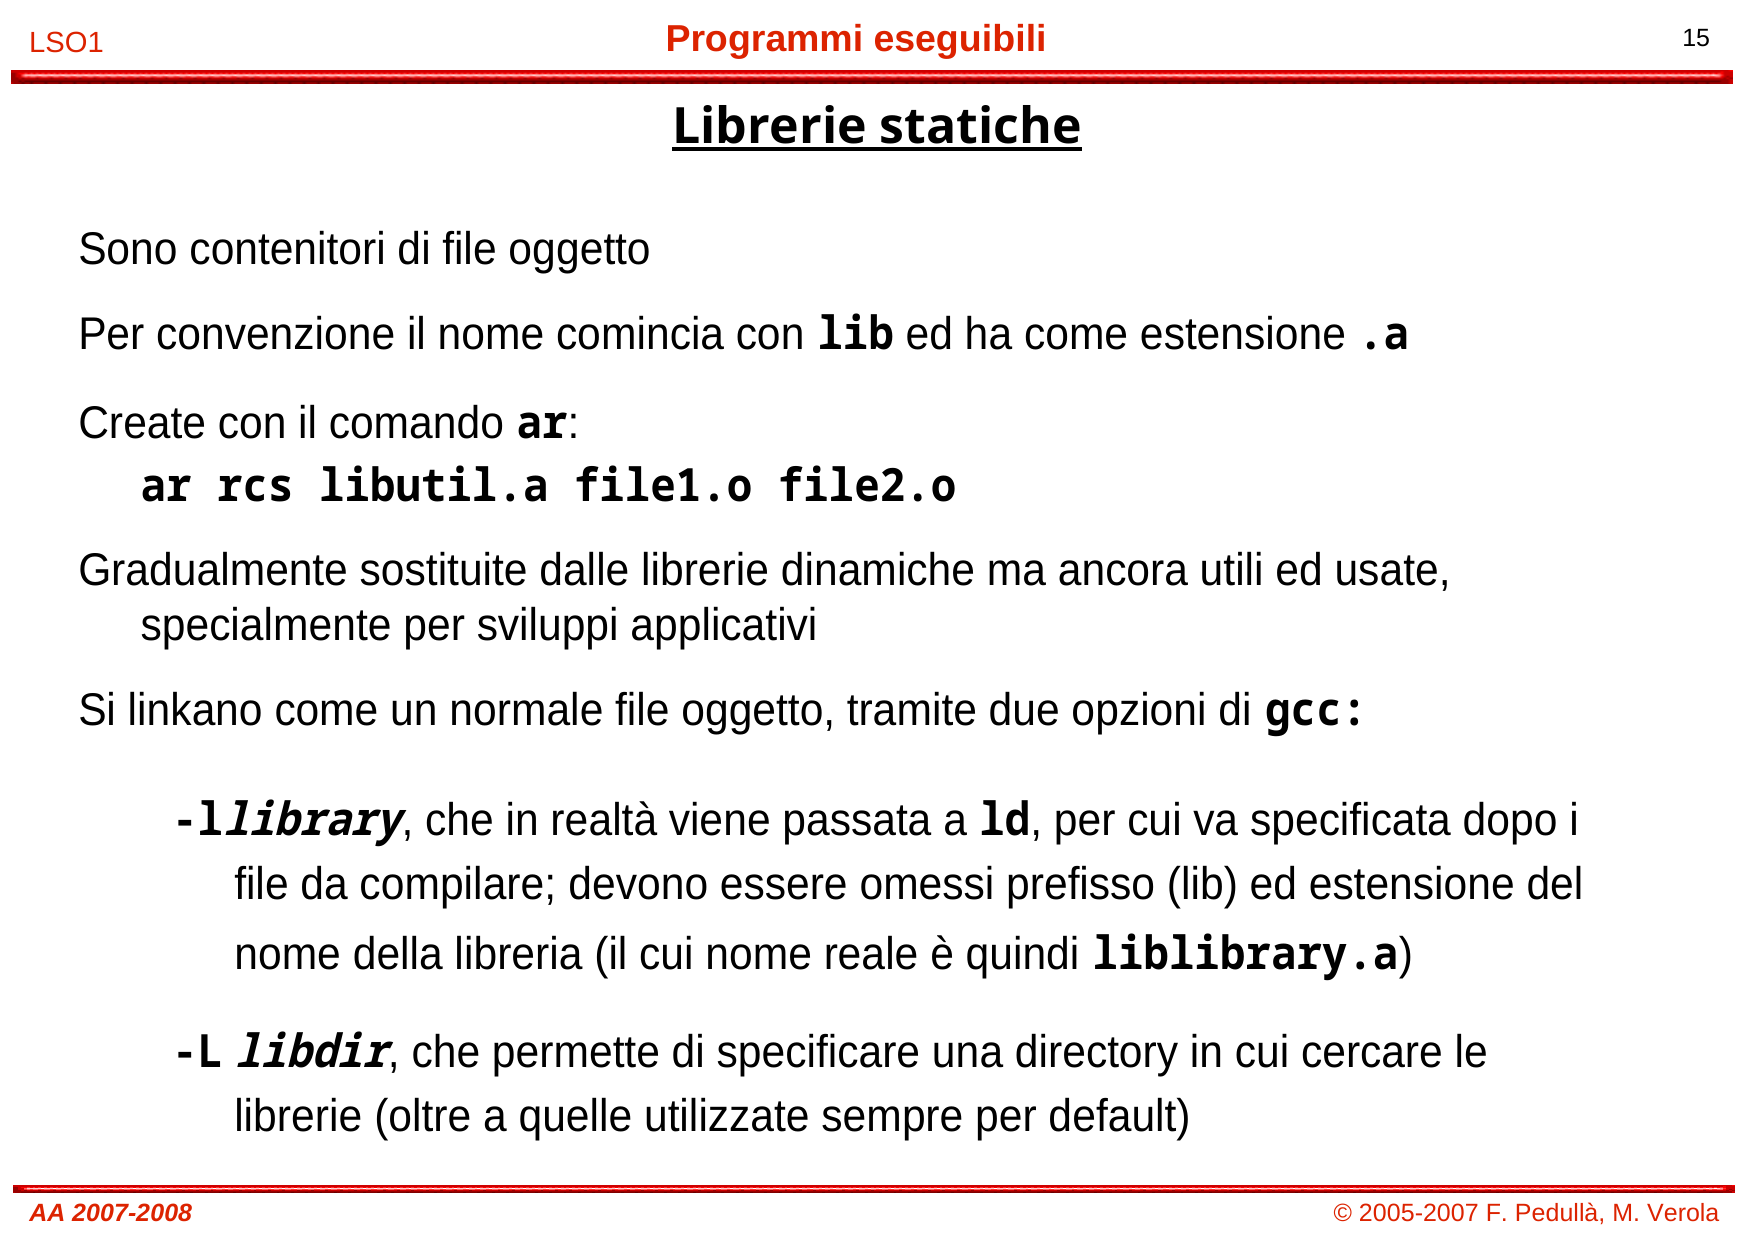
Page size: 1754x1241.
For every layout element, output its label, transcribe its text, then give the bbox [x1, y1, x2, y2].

title Librerie statiche [389, 78, 1364, 174]
list Sono contenitori di file oggetto Per convenzione il nome comincia con lib ed ha come estensione .a Create con il comando ar: ar rcs libutil.a file1.o file2.o Gradualmente sostituite dalle librerie dinamiche ma ancora utili ed usate, specialmente per sviluppi applicativi Si linkano come un normale file oggetto, tramite due opzioni di gcc: -llibrary, che in realtà viene passata a ld, per cui va specificata dopo i file da compilare; devono essere omessi prefisso (lib) ed estensione del nome della libreria (il cui nome reale è quindi liblibrary.a) -L libdir, che permette di specificare una directory in cui cercare le librerie (oltre a quelle utilizzate sempre per default) [61, 211, 1636, 1090]
picture [11, 70, 1733, 84]
picture [13, 1185, 1735, 1193]
